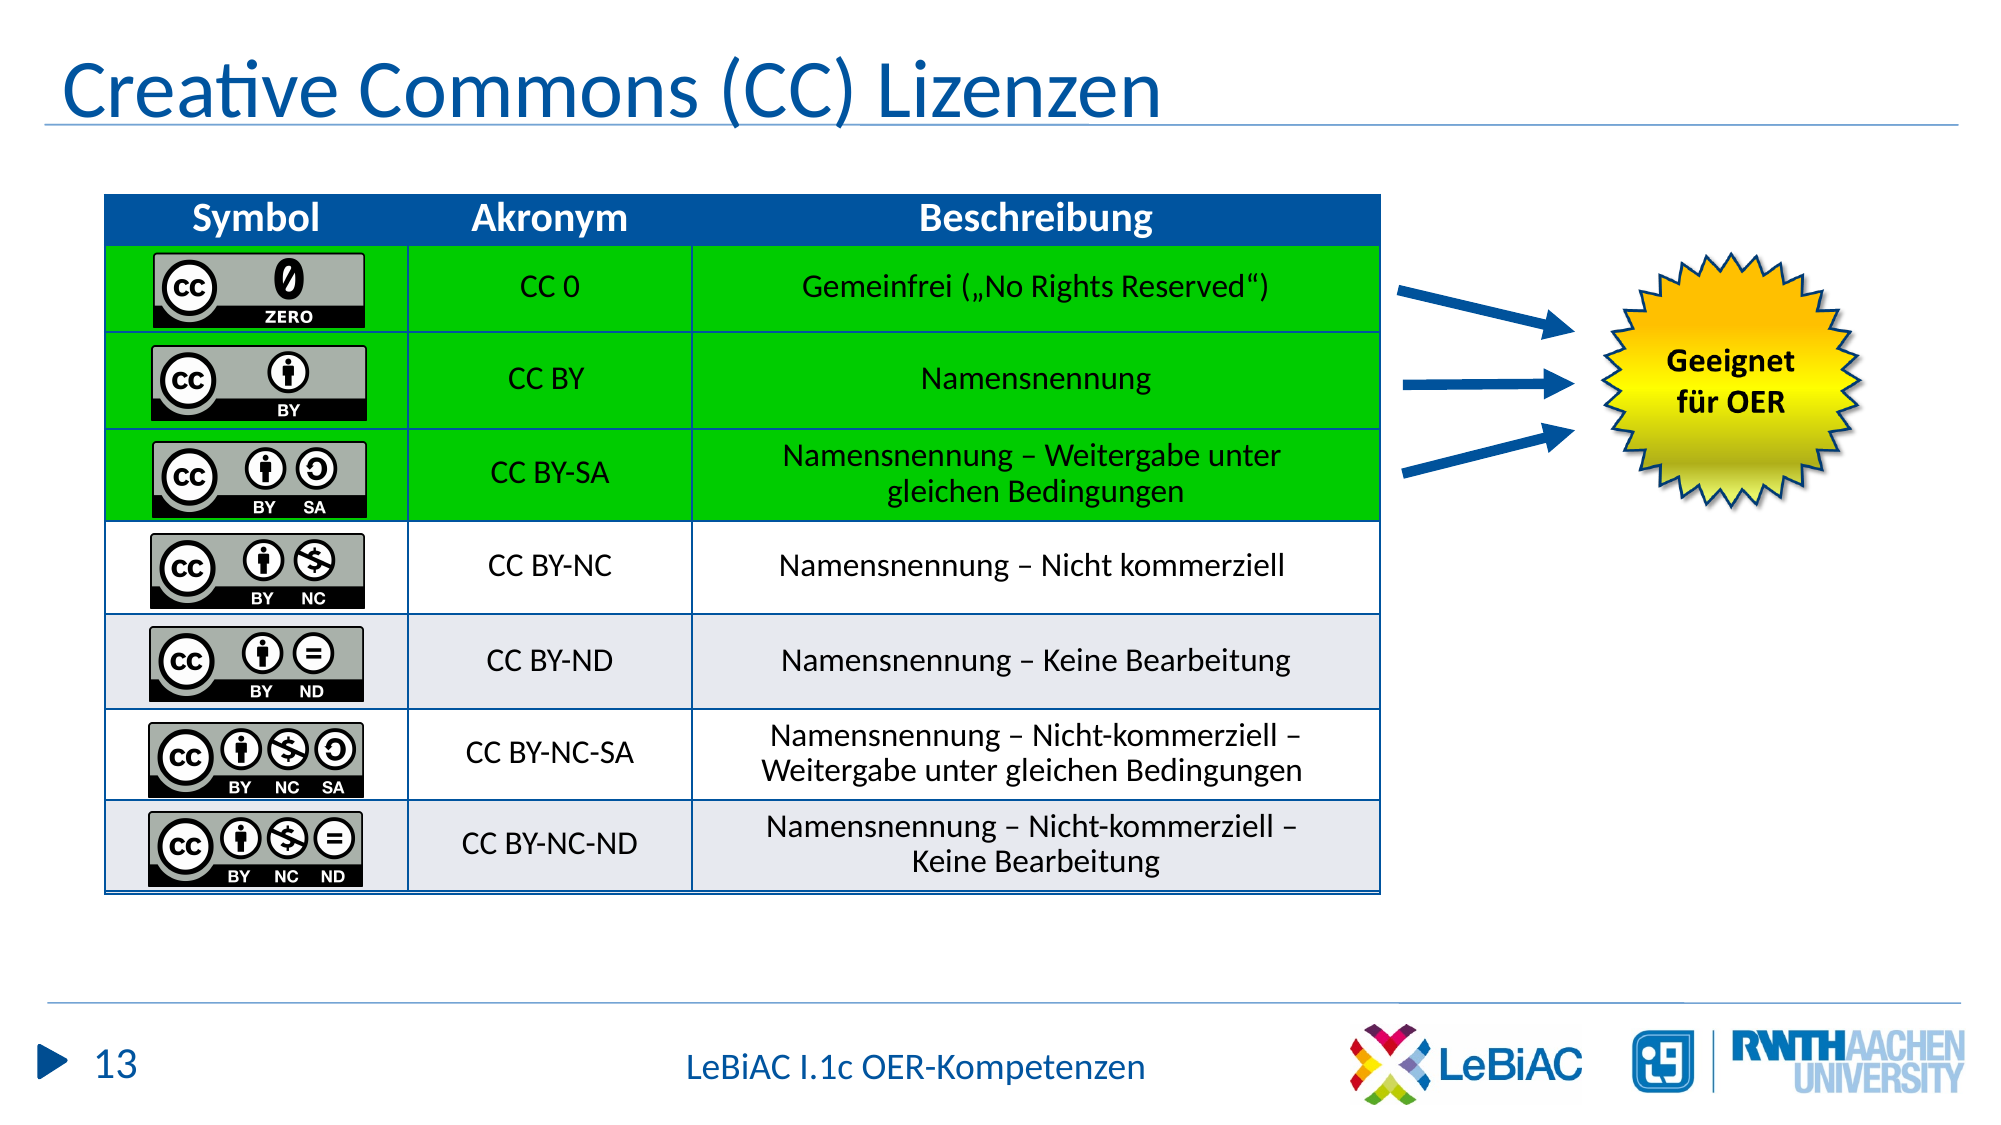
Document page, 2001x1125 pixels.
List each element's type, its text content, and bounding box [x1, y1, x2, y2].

table_cell Namensnennung – Nicht-kommerziell – Weitergabe unter gleichen Bedingungen [693, 710, 1379, 799]
table_cell CC BY [409, 333, 691, 428]
picture [150, 533, 365, 609]
table_header Akronym [409, 196, 691, 244]
table_cell [106, 430, 407, 520]
picture [152, 441, 367, 518]
table_cell CC BY-SA [409, 430, 691, 520]
table_cell [106, 522, 407, 613]
table_cell CC BY-ND [409, 615, 691, 708]
table_cell CC BY-NC-SA [409, 710, 691, 799]
table_cell [106, 801, 407, 890]
picture [151, 345, 367, 421]
table_cell Namensnennung – Nicht kommerziell [693, 522, 1379, 613]
picture [1597, 248, 1871, 518]
table_cell [106, 615, 407, 708]
picture [149, 626, 364, 702]
picture [1350, 1024, 1582, 1105]
table_cell CC BY-NC [409, 522, 691, 613]
title Creative Commons (CC) Lizenzen [47, 42, 1959, 125]
table_header Beschreibung [693, 196, 1379, 244]
table_cell [106, 710, 407, 799]
table_cell Namensnennung [693, 333, 1379, 428]
table_header Symbol [106, 196, 407, 244]
table_cell Namensnennung – Nicht-kommerziell – Keine Bearbeitung [693, 801, 1379, 890]
table_cell CC BY-NC-ND [409, 801, 691, 890]
picture [148, 811, 363, 887]
table_cell Namensnennung – Weitergabe unter gleichen Bedingungen [693, 430, 1379, 520]
picture [153, 252, 365, 328]
table_cell [106, 333, 407, 428]
table_cell [106, 246, 407, 331]
table_cell Namensnennung – Keine Bearbeitung [693, 615, 1379, 708]
table_cell Gemeinfrei („No Rights Reserved“) [693, 246, 1379, 331]
picture [148, 722, 364, 798]
table_cell CC 0 [409, 246, 691, 331]
picture [1631, 1028, 1966, 1094]
